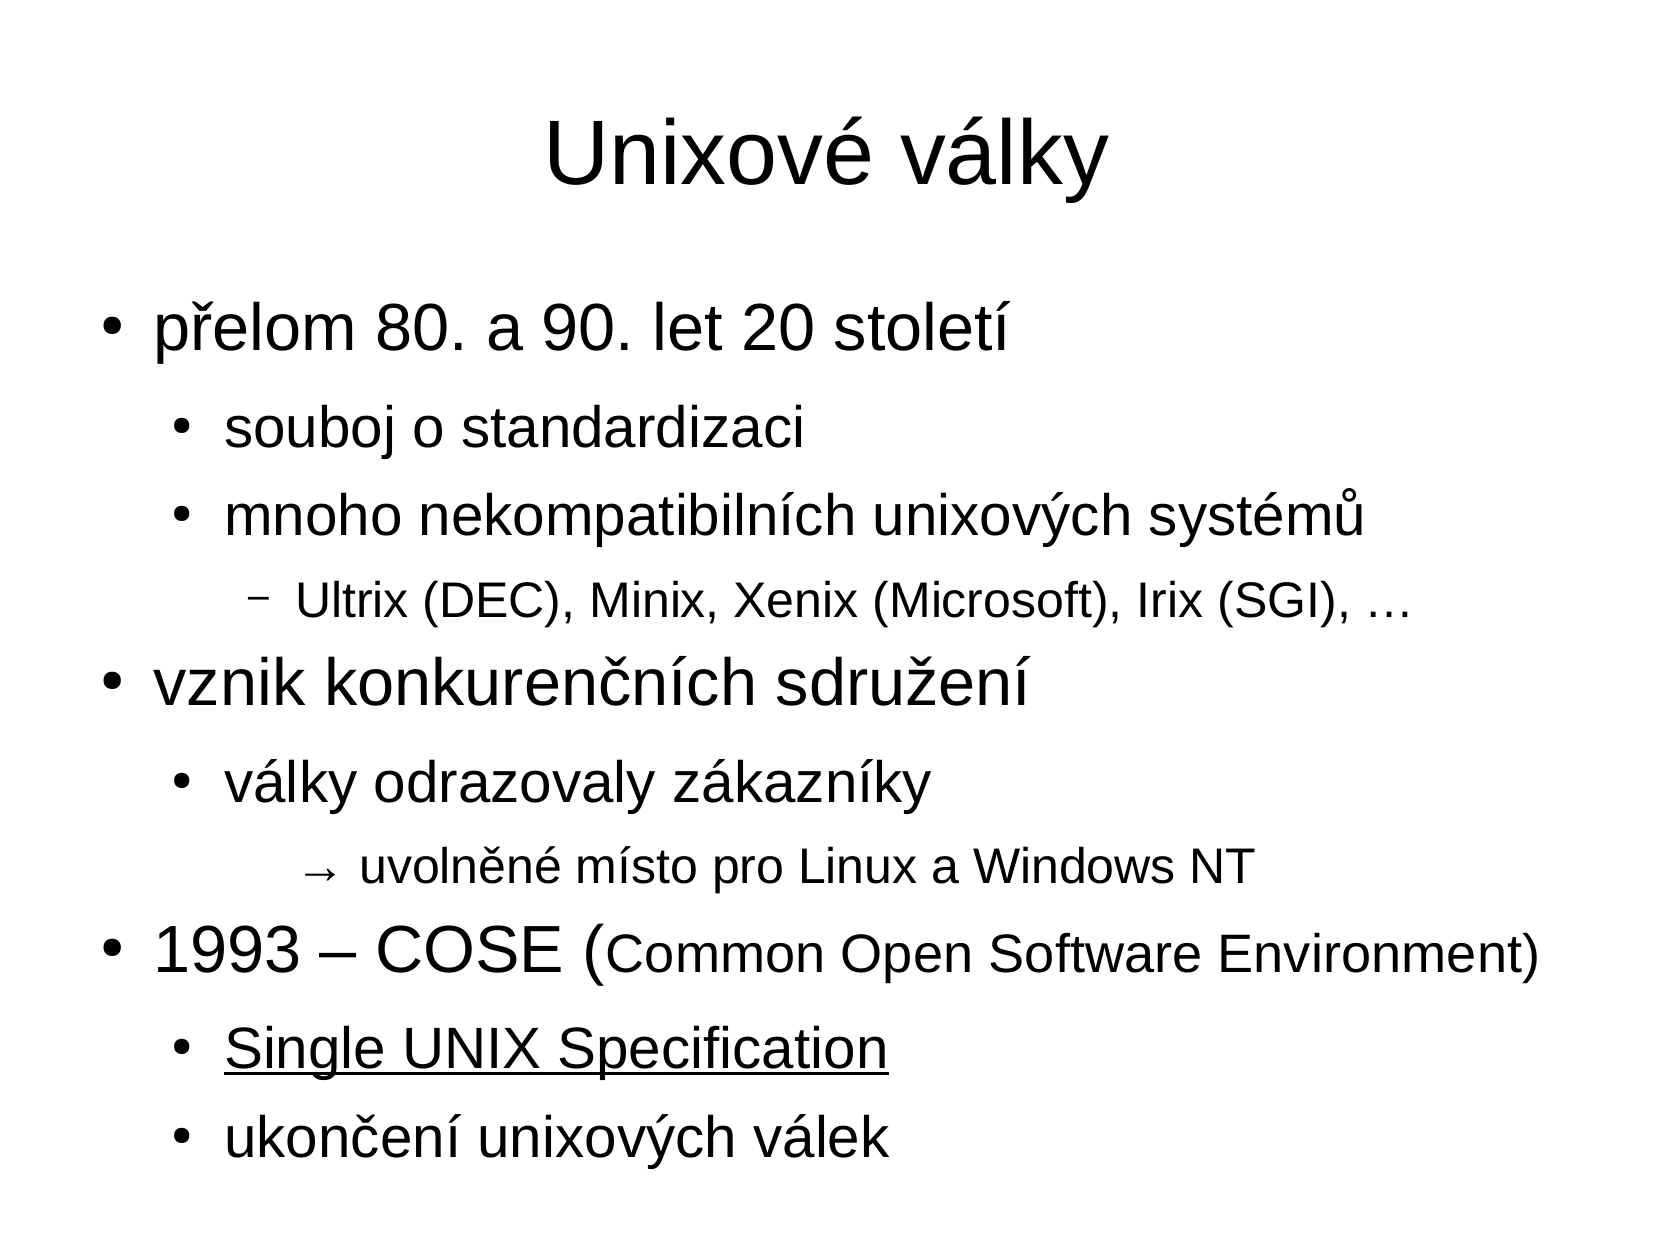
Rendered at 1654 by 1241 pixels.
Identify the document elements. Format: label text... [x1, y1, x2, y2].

title Unixové války [82, 56, 1571, 250]
list přelom 80. a 90. let 20 století souboj o standardizaci mnoho nekompatibilních unixových systémů Ultrix (DEC), Minix, Xenix (Microsoft), Irix (SGI), … vznik konkurenčních sdružení války odrazovaly zákazníky → uvolněné místo pro Linux a Windows NT 1993 – COSE (Common Open Software Environment) Single UNIX Specification ukončení unixových válek [82, 290, 1571, 1170]
